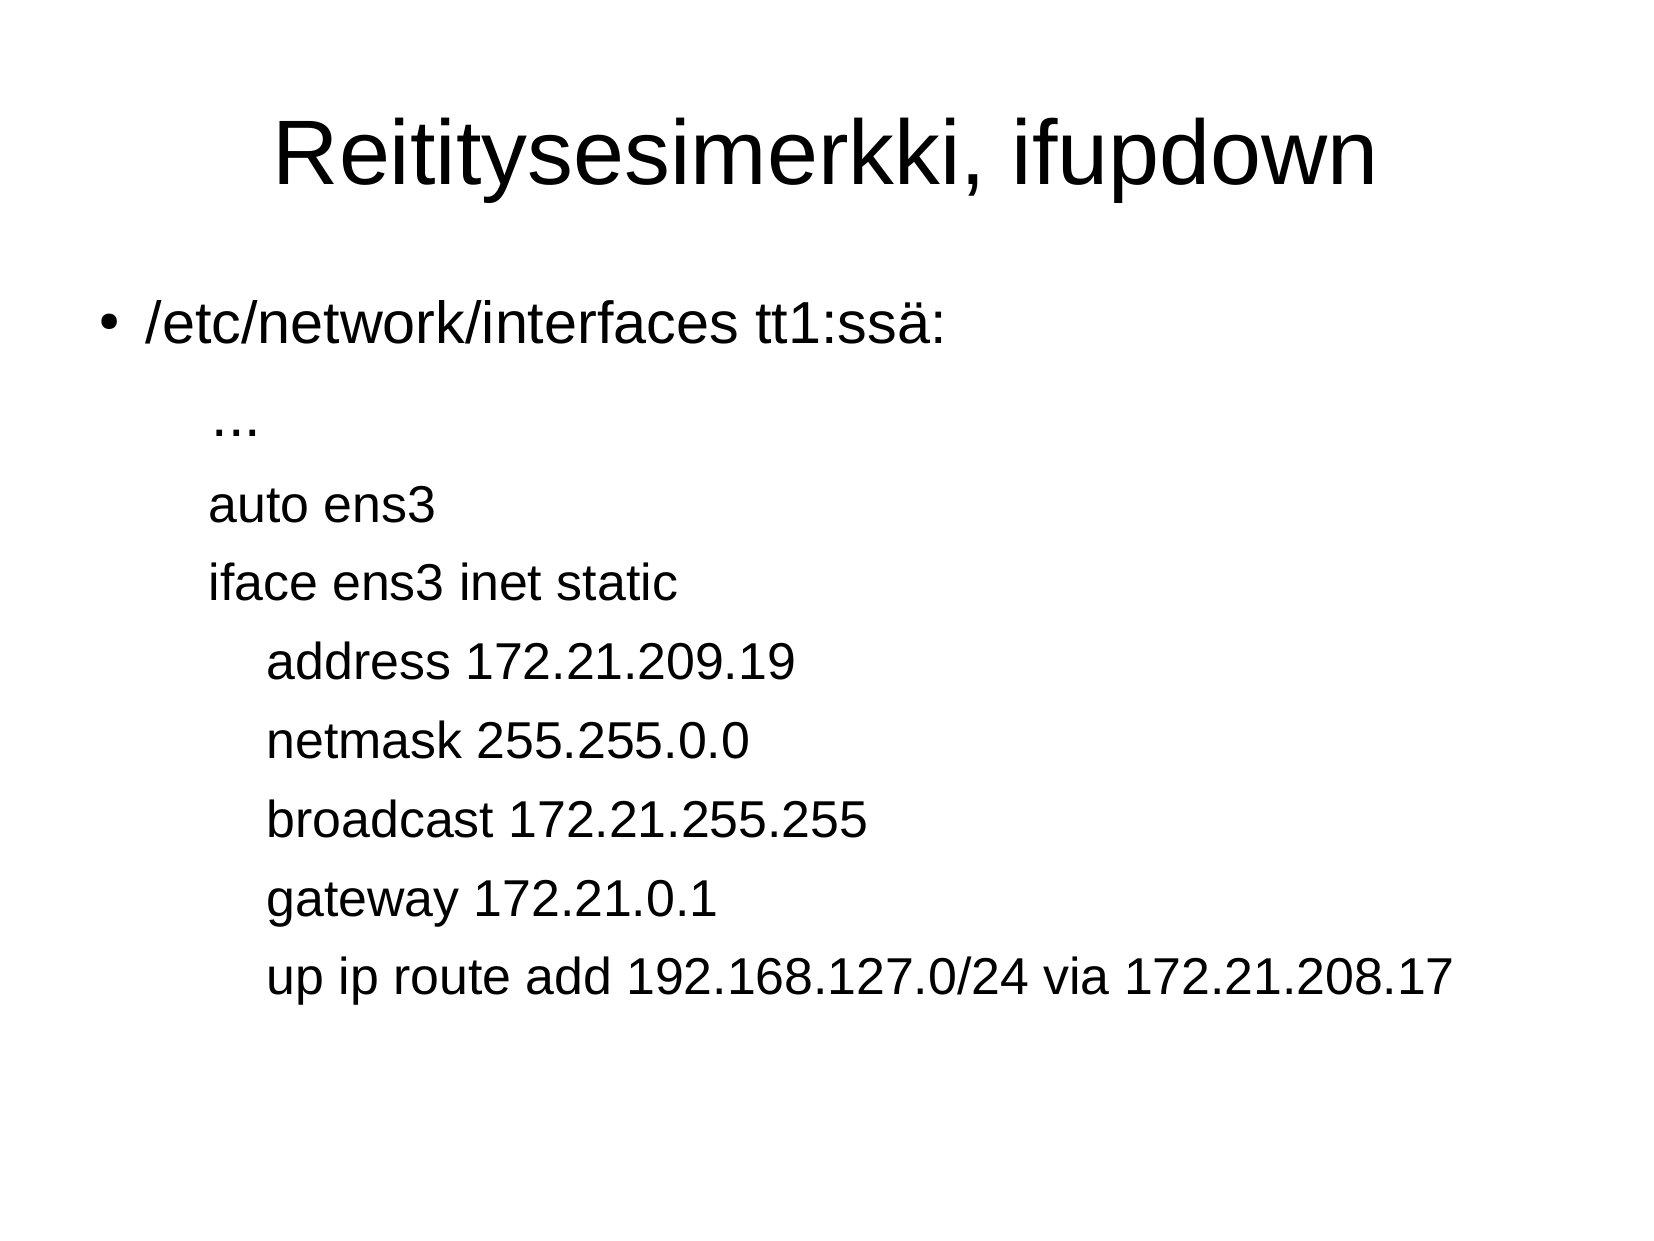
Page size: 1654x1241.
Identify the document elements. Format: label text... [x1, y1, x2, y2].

list /etc/network/interfaces tt1:ssä: ... auto ens3 iface ens3 inet static address 172.21.209.19 netmask 255.255.0.0 broadcast 172.21.255.255 gateway 172.21.0.1 up ip route add 192.168.127.0/24 via 172.21.208.17 [82, 290, 1571, 1010]
title Reititysesimerkki, ifupdown [82, 49, 1571, 257]
